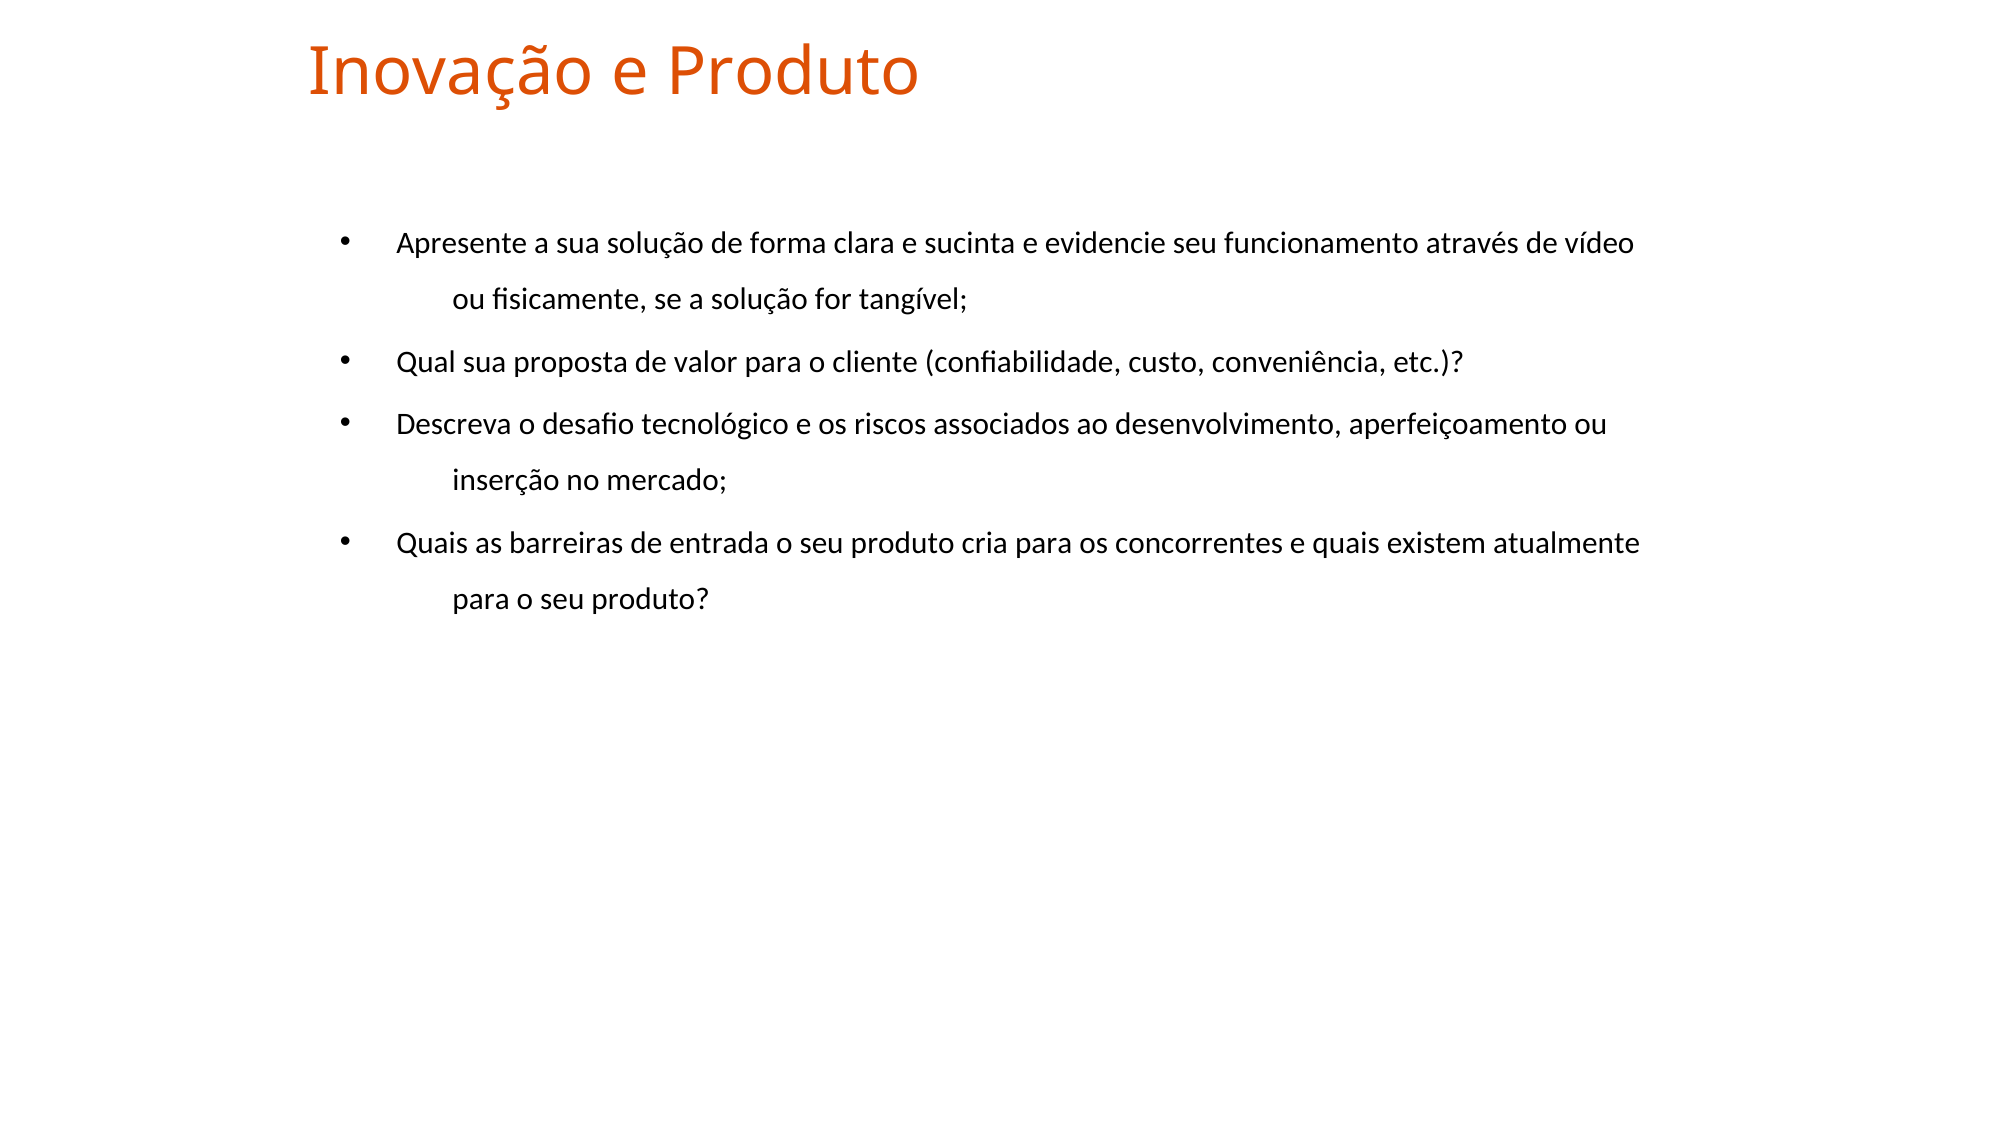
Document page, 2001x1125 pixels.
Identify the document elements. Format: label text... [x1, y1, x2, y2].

text_box Apresente a sua solução de forma clara e sucinta e evidencie seu funcionamento através de vídeo ou fisicamente, se a solução for tangível; Qual sua proposta de valor para o cliente (confiabilidade, custo, conveniência, etc.)? Descreva o desafio tecnológico e os riscos associados ao desenvolvimento, aperfeiçoamento ou inserção no mercado; Quais as barreiras de entrada o seu produto cria para os concorrentes e quais existem atualmente para o seu produto? [324, 196, 1675, 1029]
text_box Inovação e Produto [308, 2, 1690, 148]
